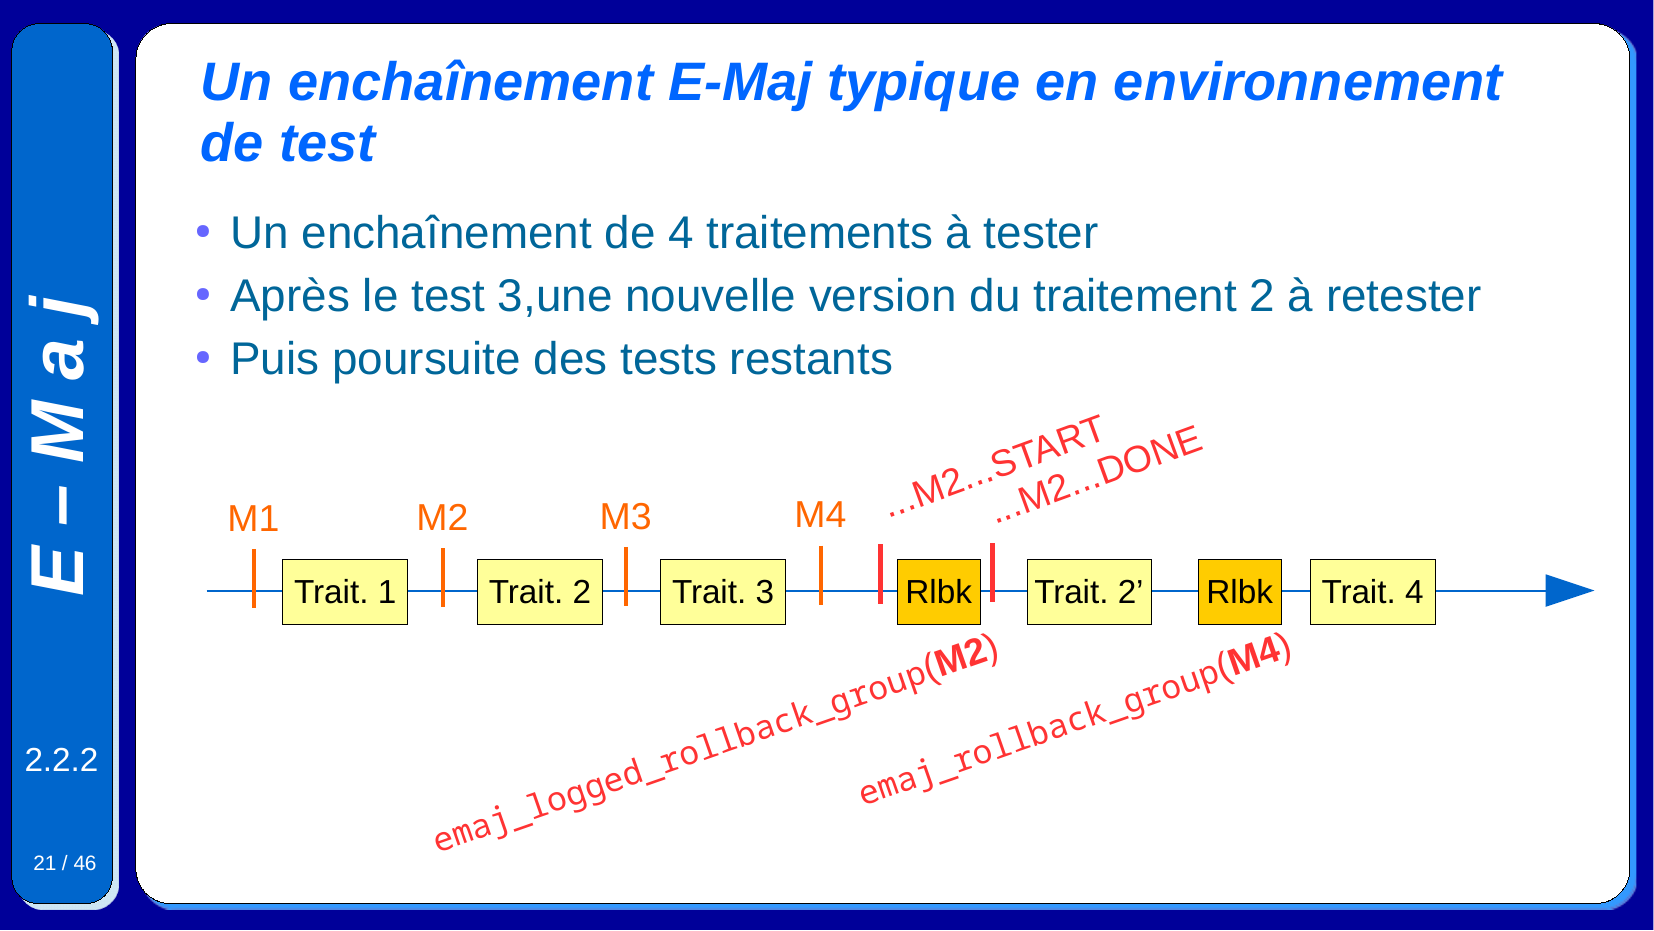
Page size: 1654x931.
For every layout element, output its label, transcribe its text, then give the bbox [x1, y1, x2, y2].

text_box Rlbk [1198, 559, 1282, 625]
text_box ...M2...DONE [967, 404, 1225, 545]
text_box M2 [401, 488, 484, 546]
title Un enchaînement E-Maj typique en environnement de test [200, 34, 1575, 191]
text_box emaj_rollback_group(M4) [834, 609, 1318, 837]
list Un enchaînement de 4 traitements à tester Après le test 3,une nouvelle version du traitement 2 à retester Puis poursuite des tests restants [177, 206, 1587, 385]
text_box M4 [779, 486, 862, 544]
text_box M1 [212, 490, 295, 547]
text_box Trait. 3 [660, 559, 786, 625]
text_box emaj_logged_rollback_group(M2) [409, 610, 1025, 884]
text_box Trait. 1 [282, 559, 408, 625]
text_box M3 [584, 487, 667, 545]
text_box Trait. 2’ [1027, 559, 1152, 625]
text_box Trait. 4 [1310, 559, 1436, 625]
text_box ...M2...START [860, 394, 1123, 539]
text_box Rlbk [897, 559, 981, 625]
text_box Trait. 2 [477, 559, 603, 625]
